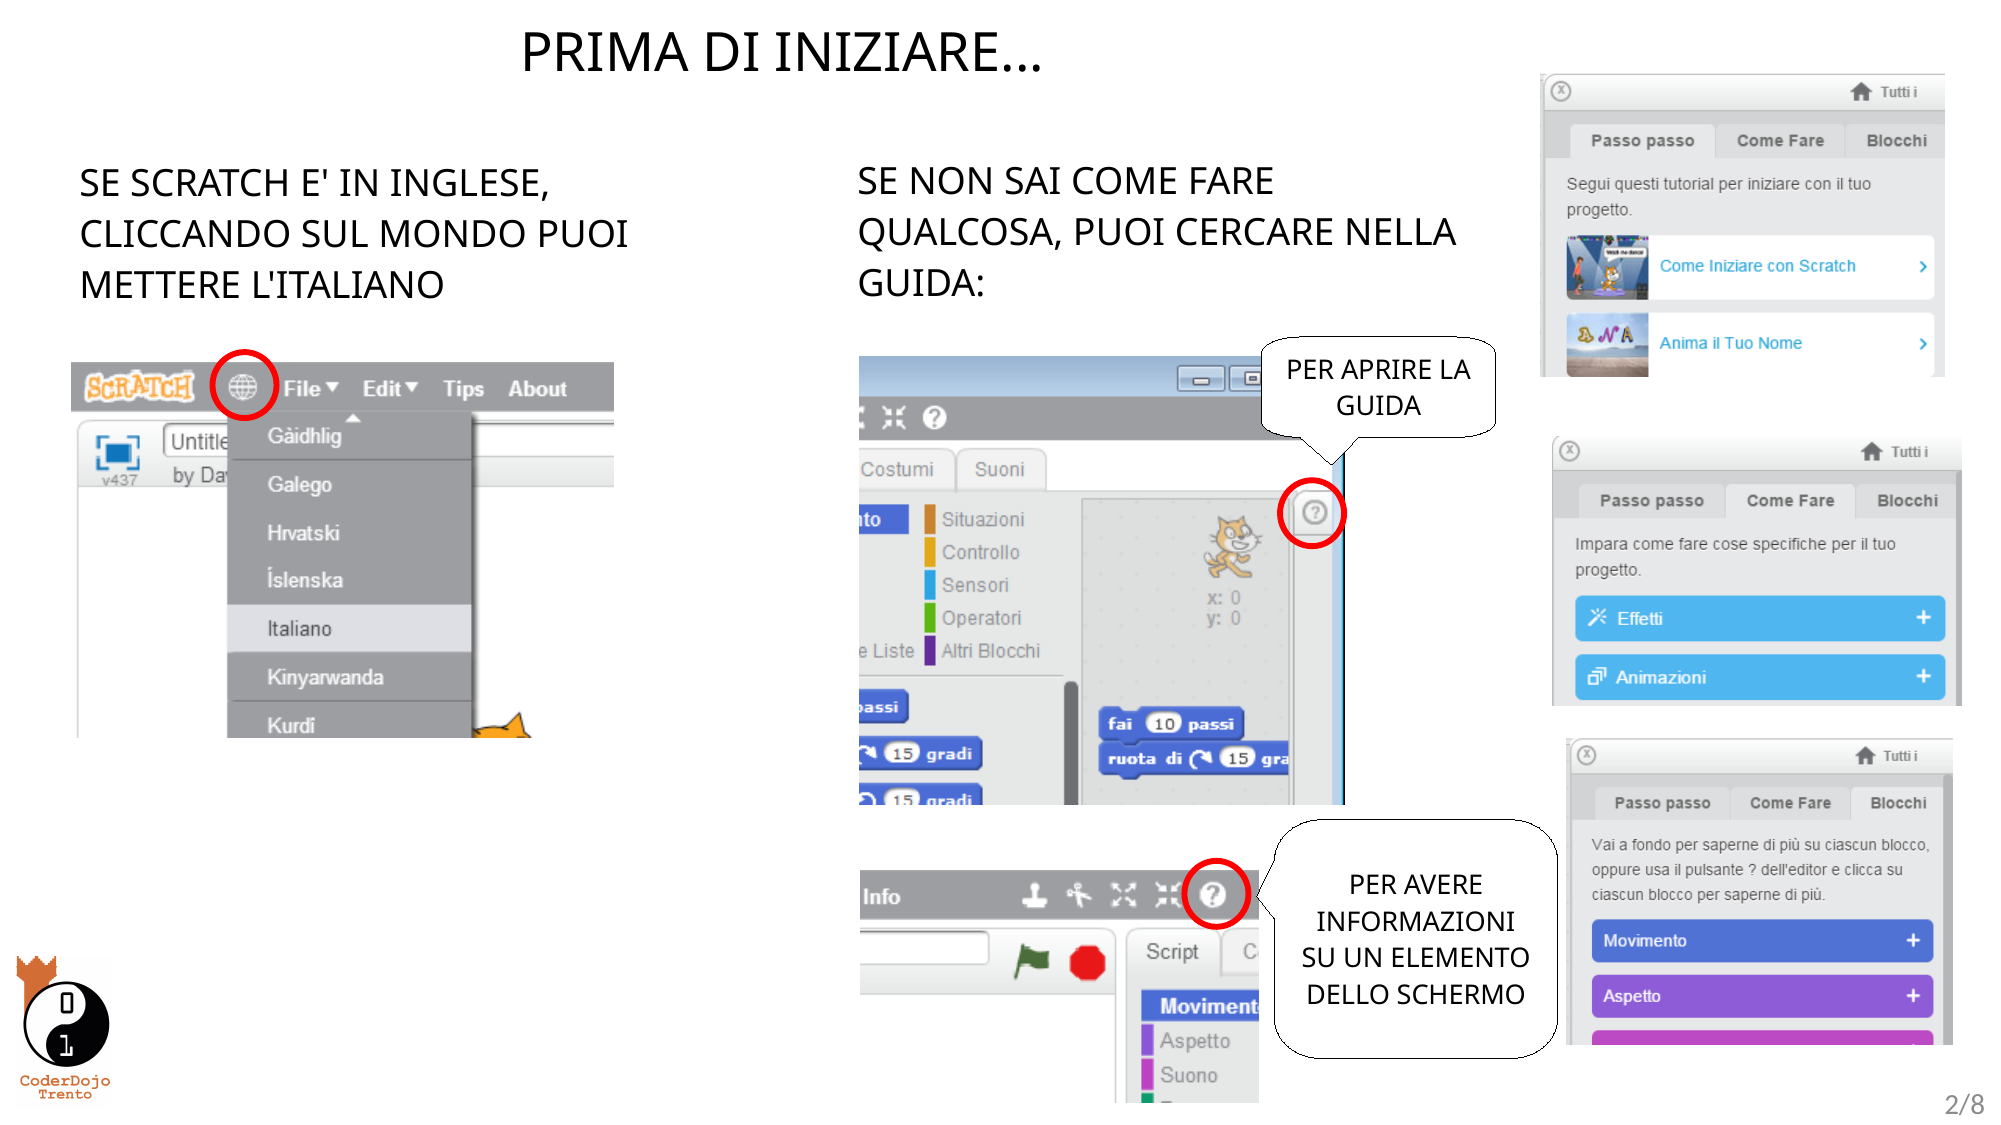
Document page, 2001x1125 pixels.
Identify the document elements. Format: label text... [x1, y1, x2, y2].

picture [71, 362, 614, 738]
picture [1540, 68, 1945, 377]
picture [16, 956, 111, 1109]
text_box SE NON SAI COME FARE QUALCOSA, PUOI CERCARE NELLA GUIDA: [842, 147, 1501, 300]
text_box PRIMA DI INIZIARE... [505, 6, 1135, 97]
text_box SE SCRATCH E' IN INGLESE, CLICCANDO SUL MONDO PUOI METTERE L'ITALIANO [64, 149, 787, 338]
picture [1188, 870, 1245, 923]
picture [859, 356, 1345, 805]
text_box PER APRIRE LA GUIDA [1261, 336, 1496, 465]
picture [1566, 735, 1953, 1045]
picture [216, 362, 273, 415]
picture [860, 870, 1259, 1103]
text_box PER AVERE INFORMAZIONI SU UN ELEMENTO DELLO SCHERMO [1256, 819, 1558, 1059]
picture [1284, 484, 1341, 543]
picture [1552, 436, 1962, 706]
